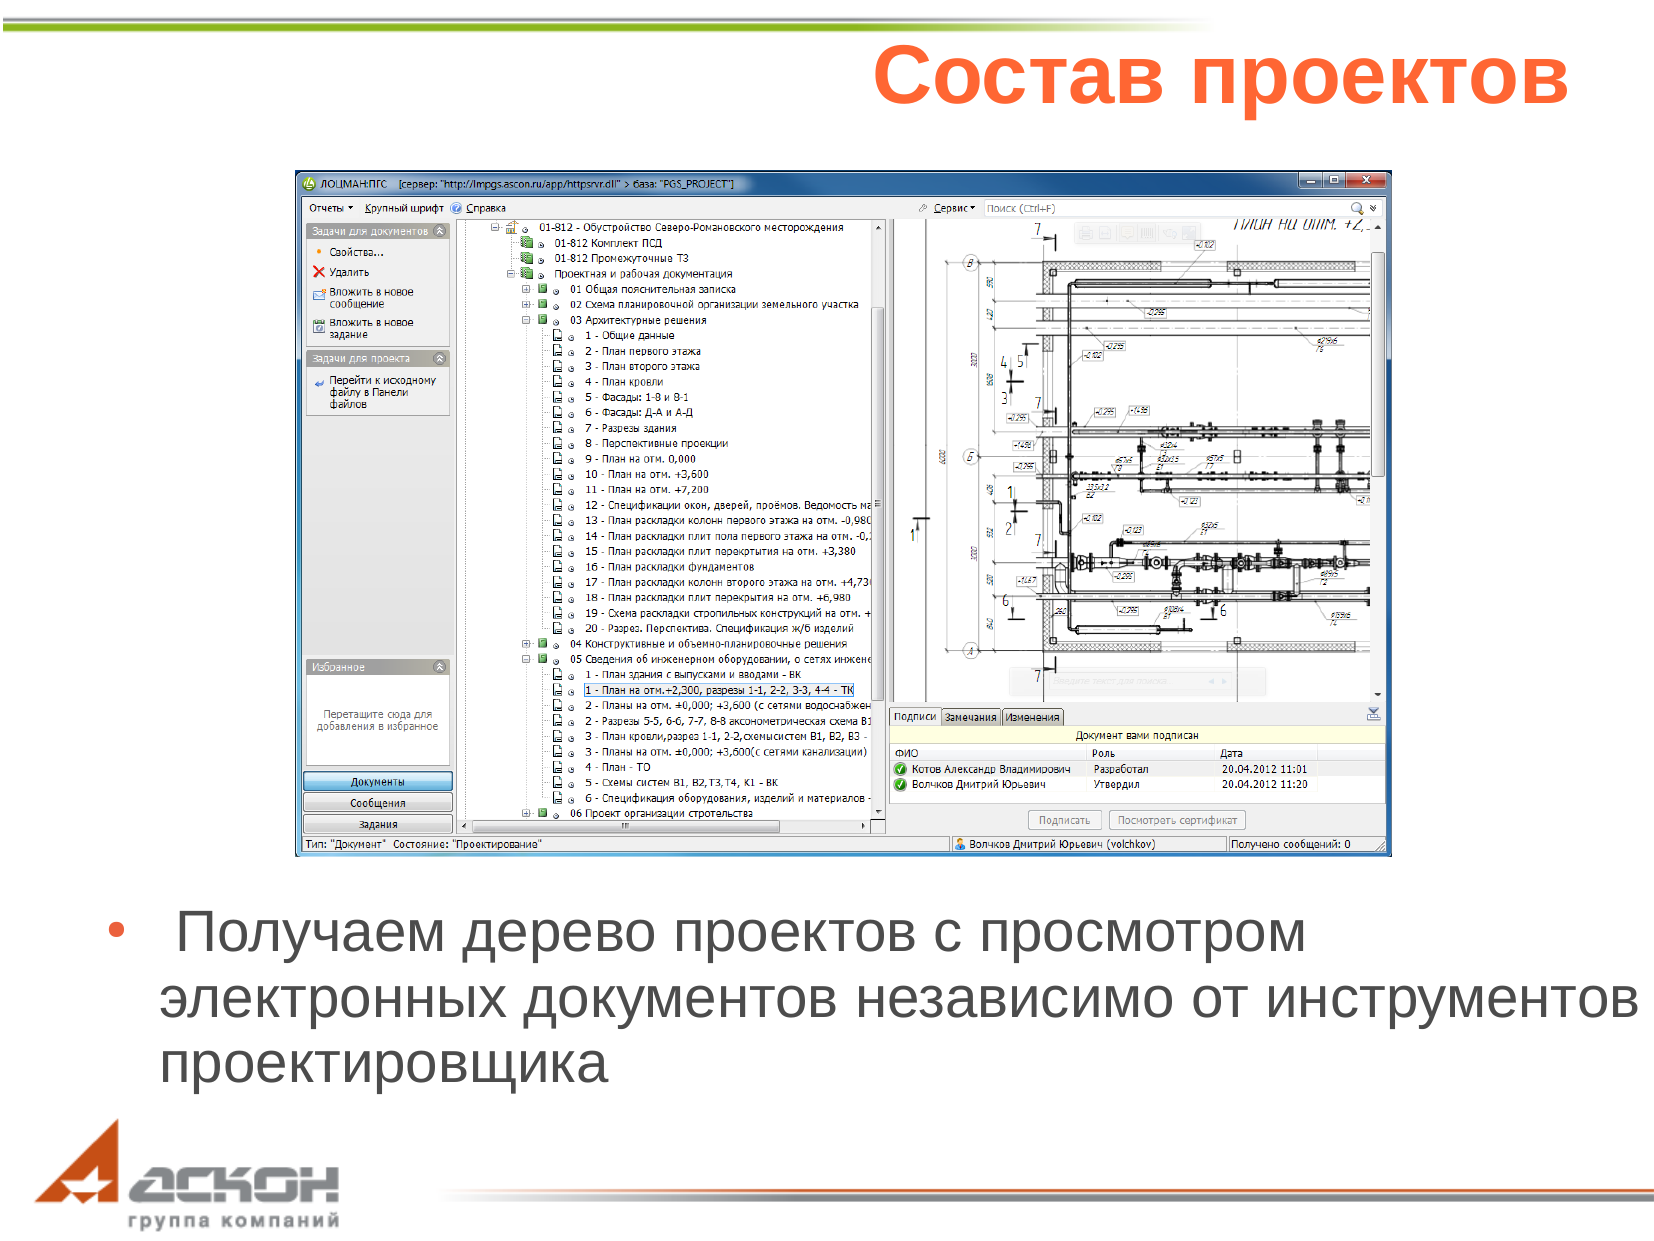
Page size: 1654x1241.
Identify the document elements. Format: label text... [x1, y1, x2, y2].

picture [3, 0, 1654, 1241]
title Состав проектов [82, 28, 1571, 122]
list Получаем дерево проектов с просмотром электронных документов независимо от инструментов проектировщика [88, 899, 1645, 1146]
